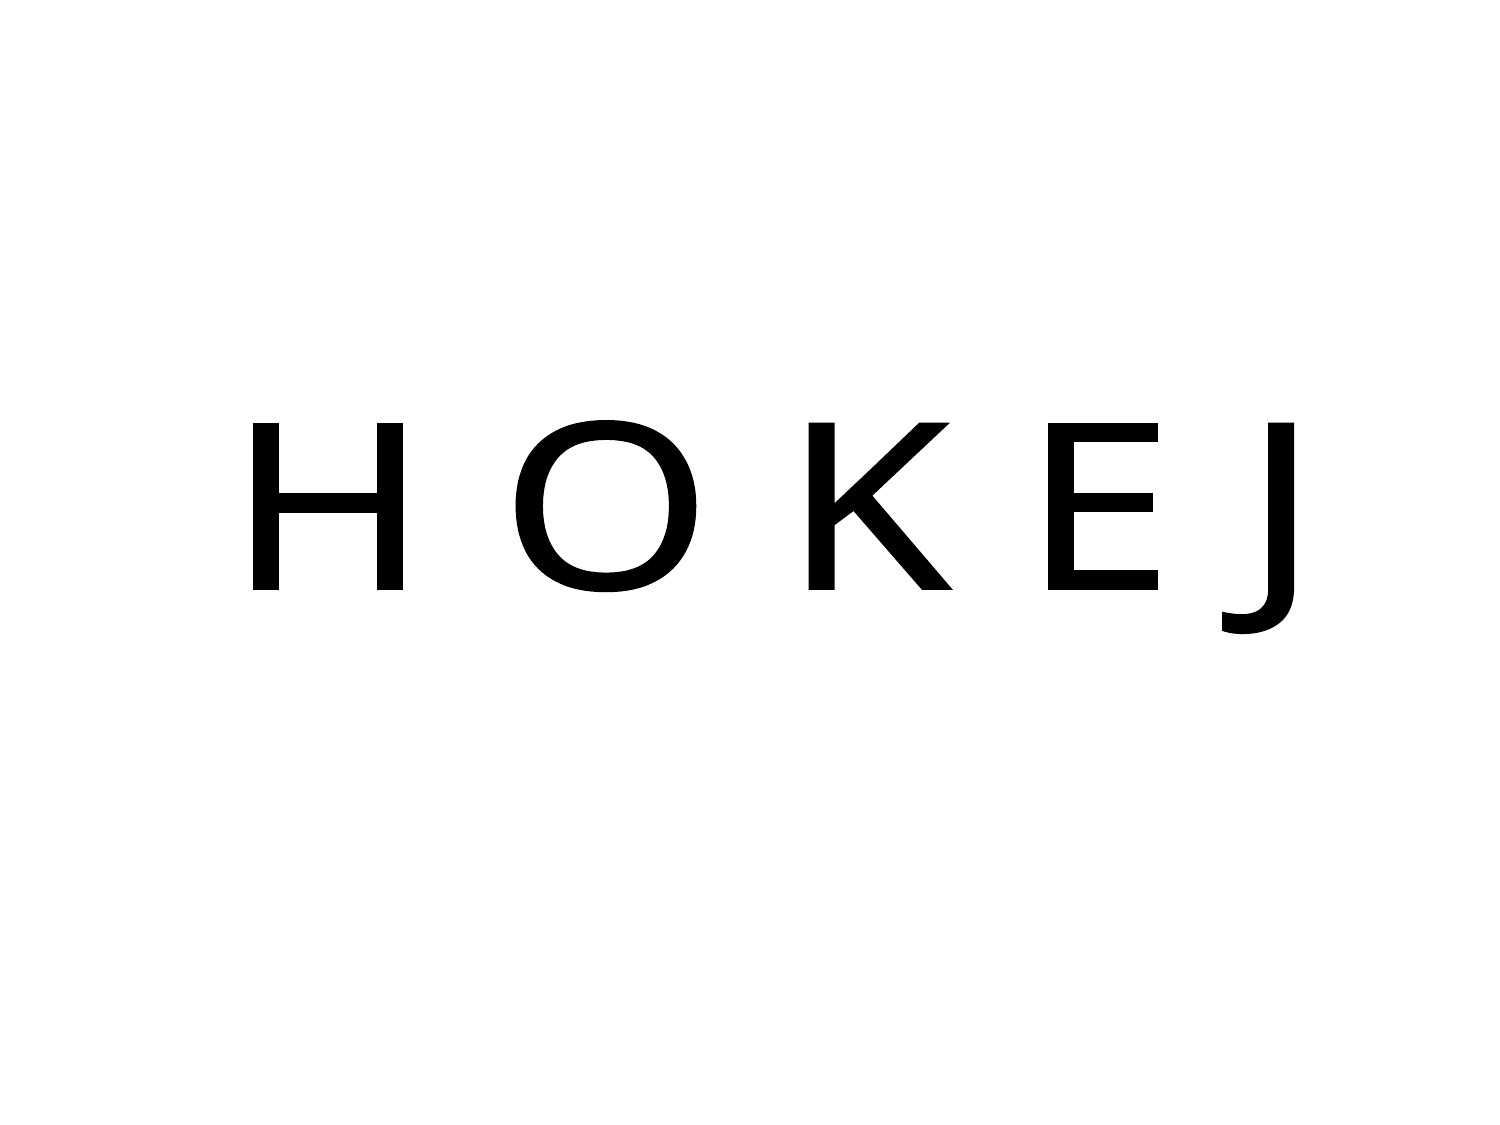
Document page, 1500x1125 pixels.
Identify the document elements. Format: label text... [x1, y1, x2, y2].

text_box H O K E J [809, 423, 952, 590]
text_box H O K E J [253, 423, 403, 590]
text_box H O K E J [1048, 423, 1157, 590]
text_box H O K E J [1222, 423, 1294, 634]
text_box H O K E J [516, 420, 696, 592]
